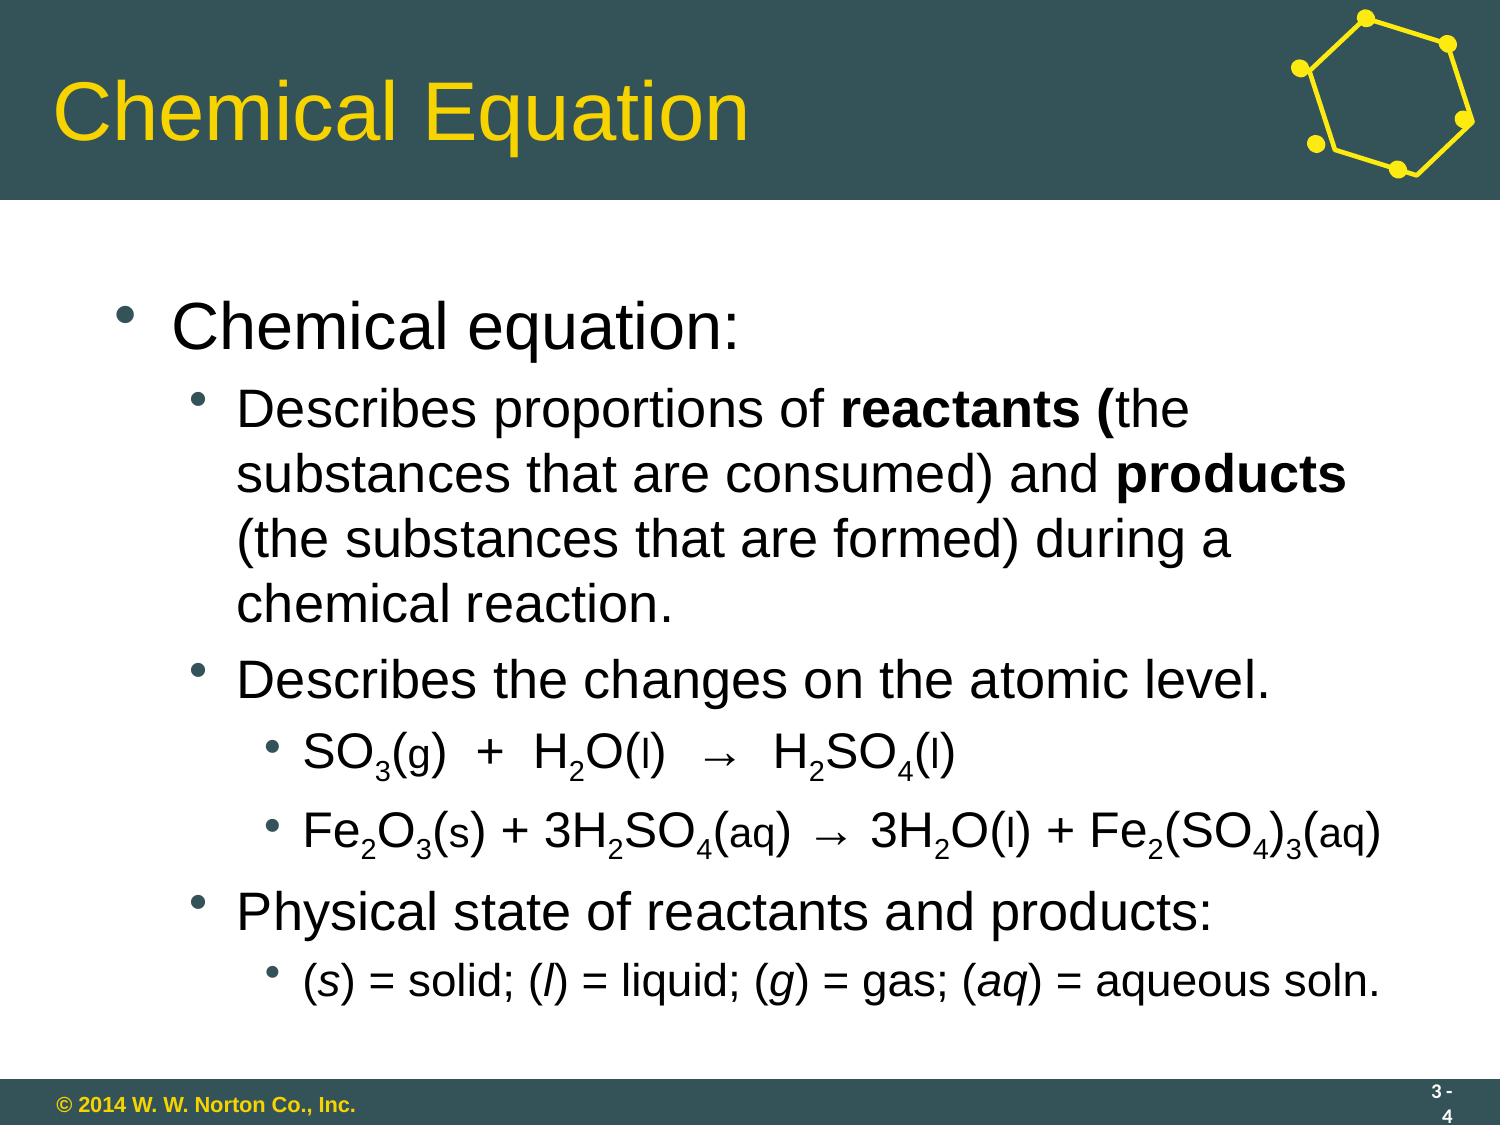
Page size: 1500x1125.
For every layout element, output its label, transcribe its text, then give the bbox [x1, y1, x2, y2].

list Chemical equation: Describes proportions of reactants (the substances that are consumed) and products (the substances that are formed) during a chemical reaction. Describes the changes on the atomic level. SO3(g) + H2O(l) → H2SO4(l) Fe2O3(s) + 3H2SO4(aq) → 3H2O(l) + Fe2(SO4)3(aq) Physical state of reactants and products: (s) = solid; (l) = liquid; (g) = gas; (aq) = aqueous soln. [99, 275, 1438, 1013]
title Chemical Equation [37, 19, 1118, 195]
slide_number 3 - <number> [1411, 1086, 1468, 1119]
